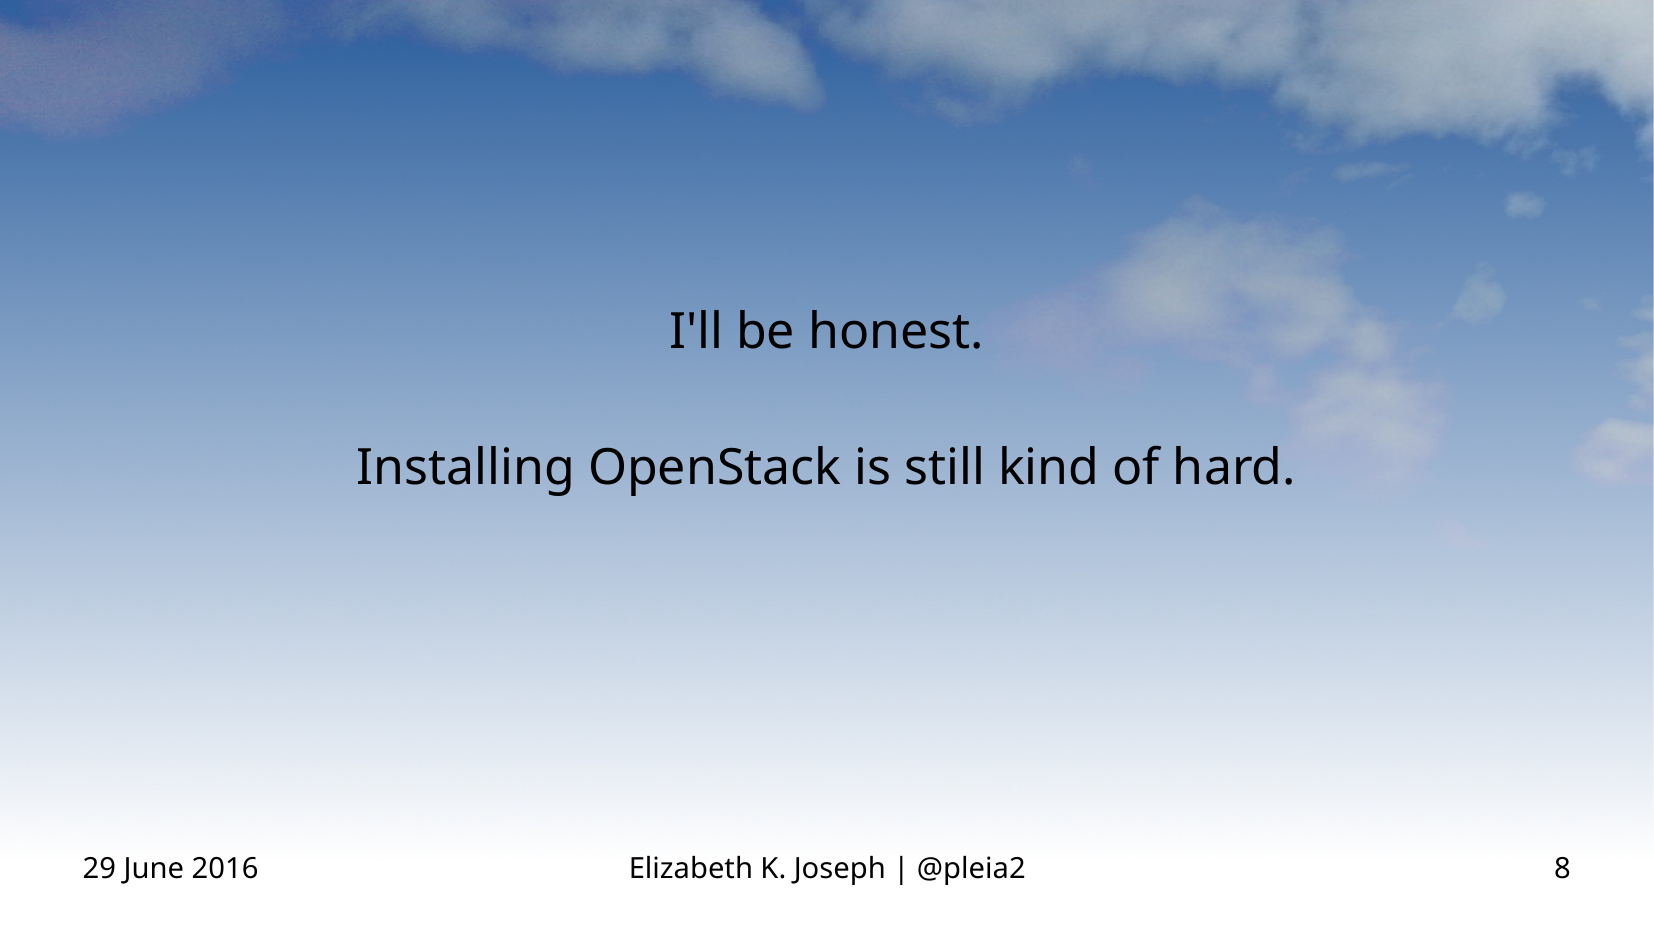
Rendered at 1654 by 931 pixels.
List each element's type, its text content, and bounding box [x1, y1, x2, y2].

picture [0, 0, 1654, 931]
subtitle I'll be honest. Installing OpenStack is still kind of hard. [82, 37, 1571, 758]
